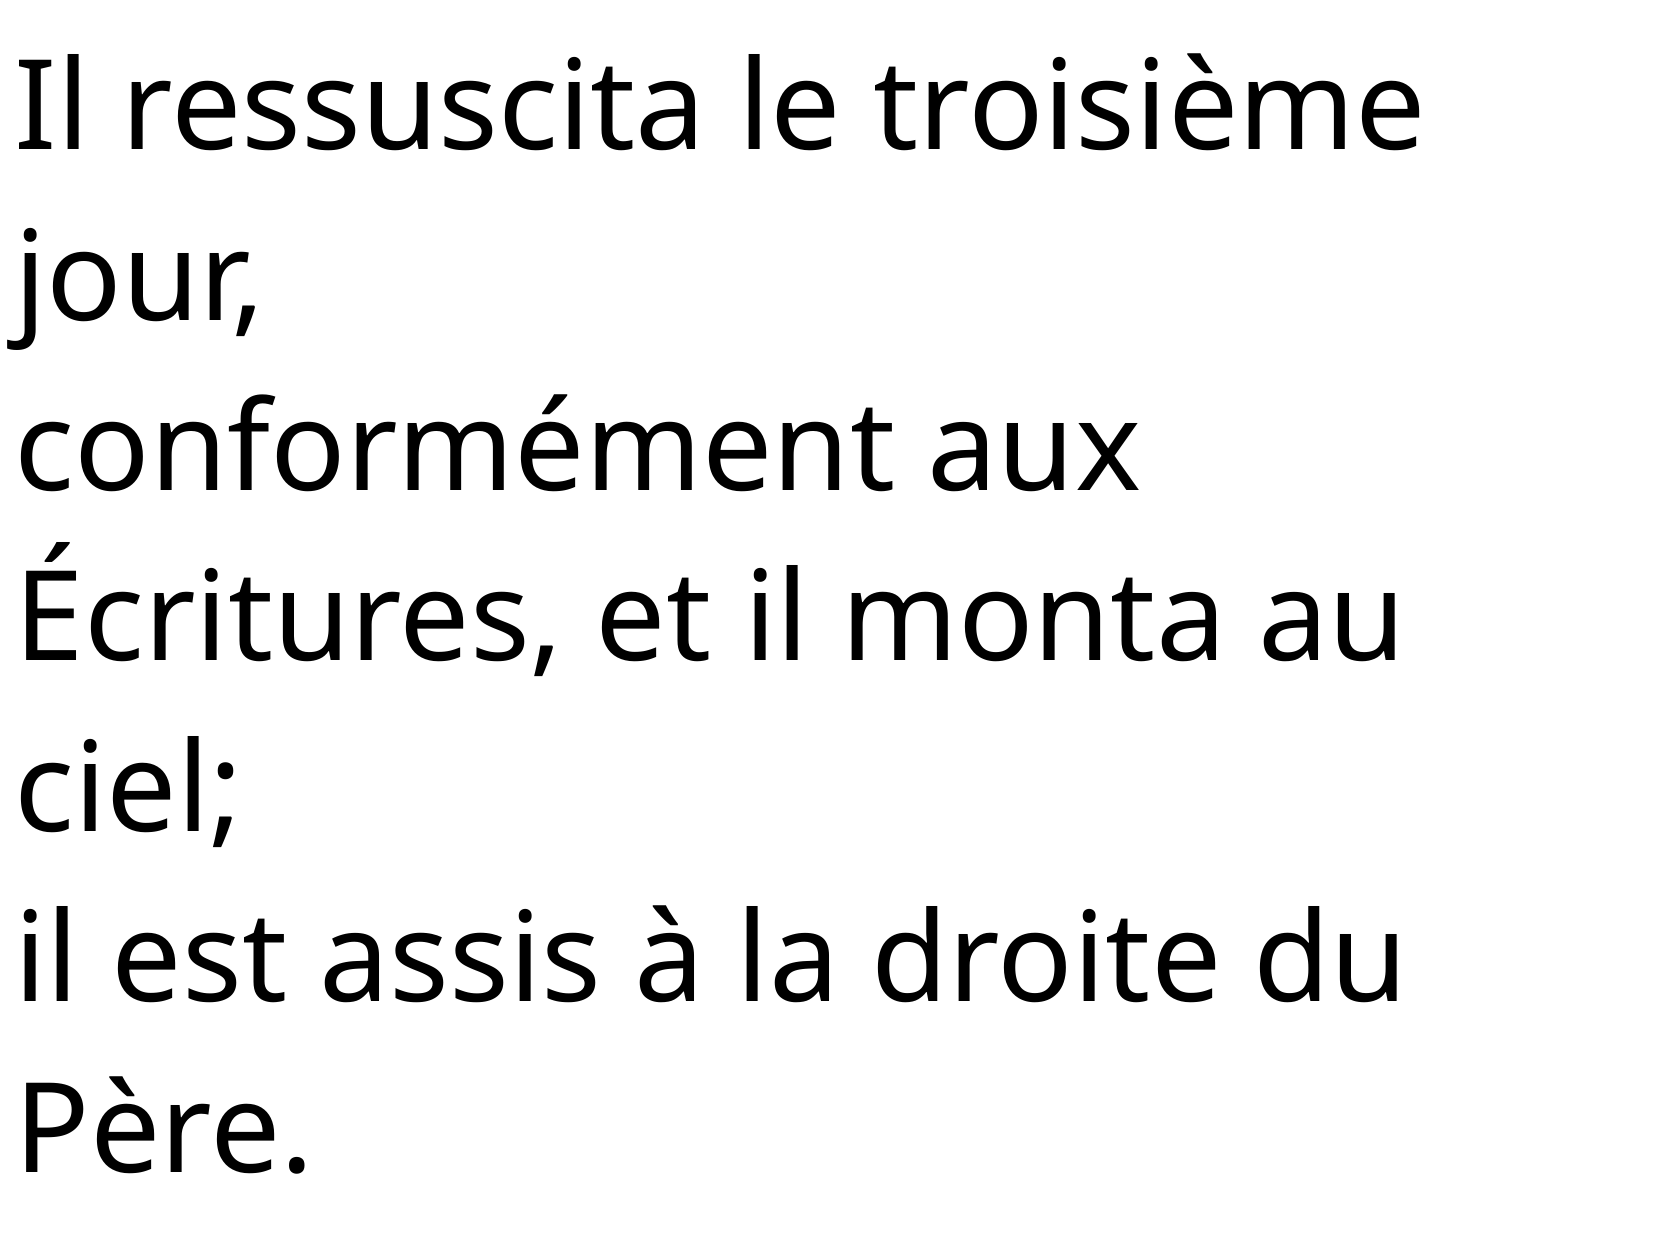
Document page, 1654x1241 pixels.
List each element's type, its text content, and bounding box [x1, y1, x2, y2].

text_box Il ressuscita le troisième jour, conformément aux Écritures, et il monta au ciel; il est assis à la droite du Père. [0, 8, 1654, 1241]
